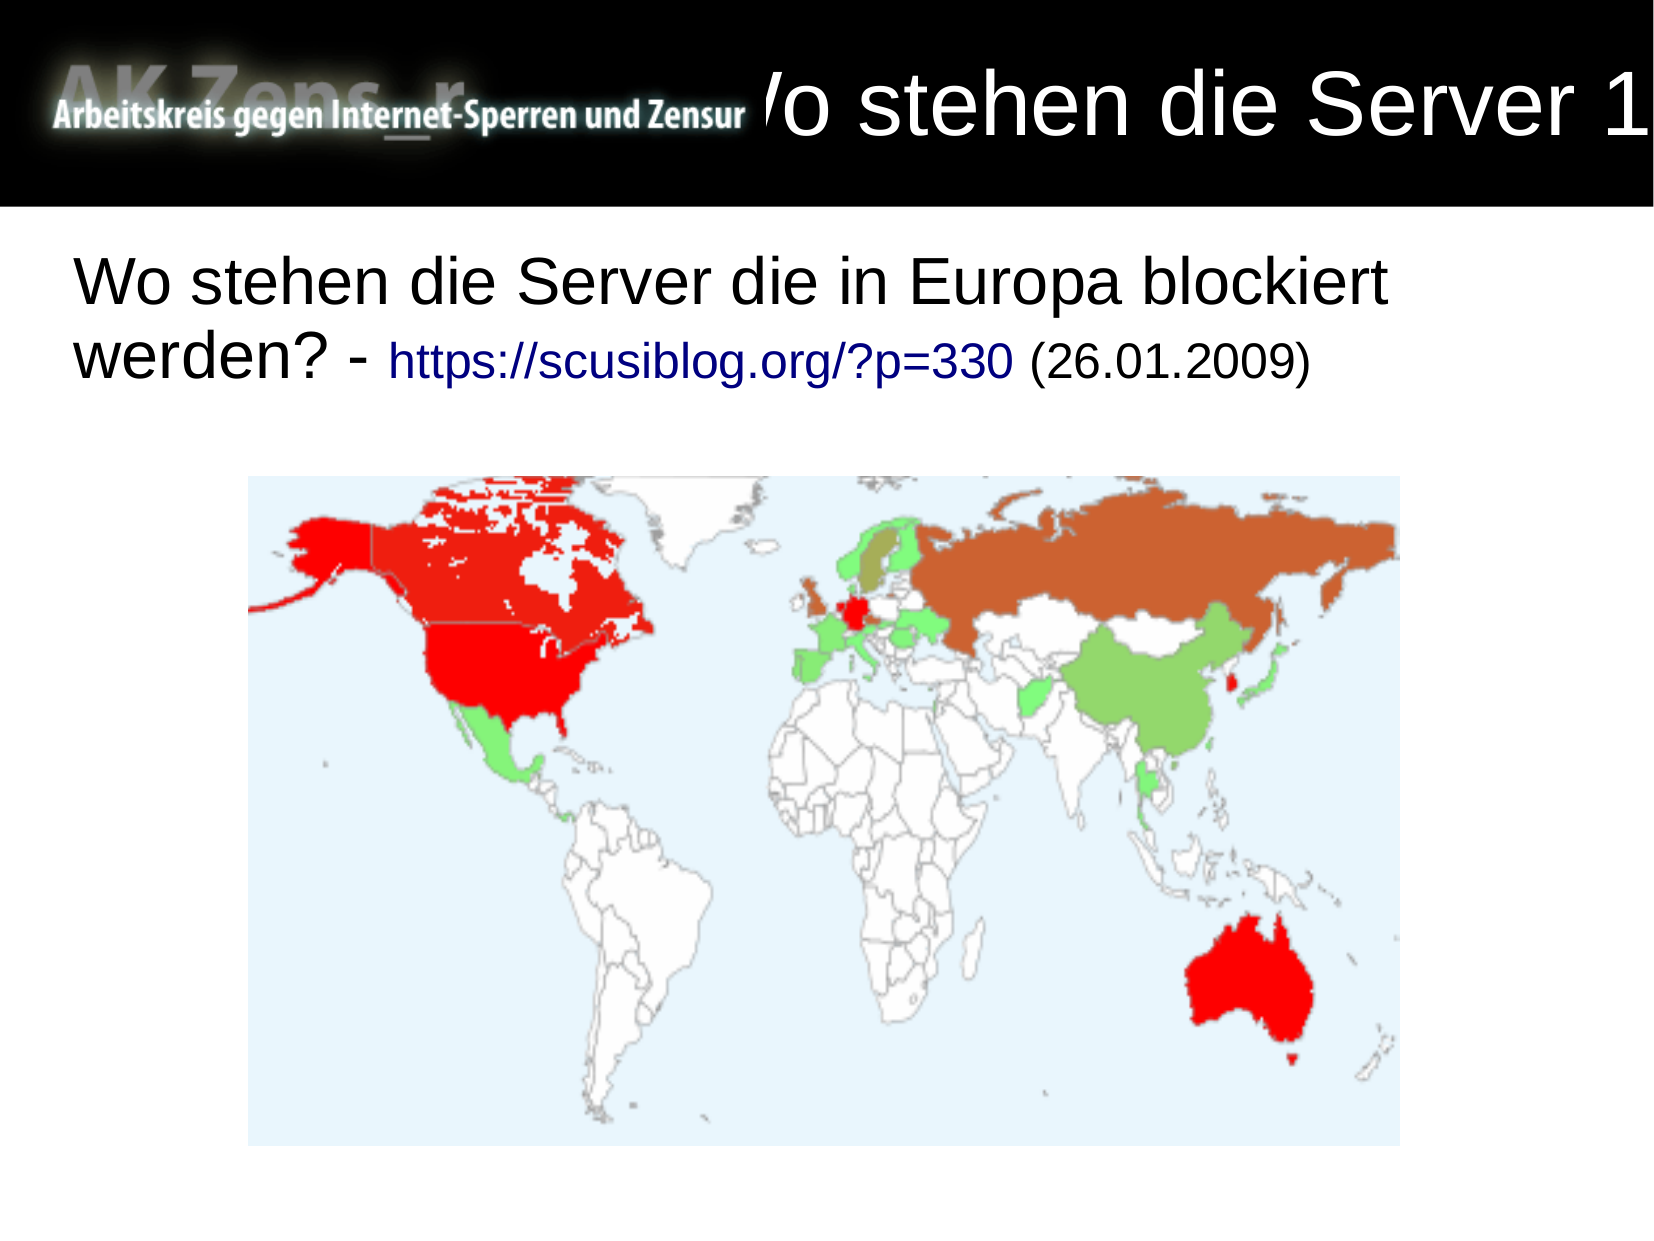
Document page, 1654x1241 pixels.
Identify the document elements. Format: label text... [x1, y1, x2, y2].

picture [0, 0, 766, 204]
picture [248, 476, 1400, 1146]
text_box Wo stehen die Server die in Europa blockiert werden? - https://scusiblog.org/?p=330 (26.01.2009) [59, 236, 1595, 718]
title Wo stehen die Server 1 [0, 0, 1654, 207]
